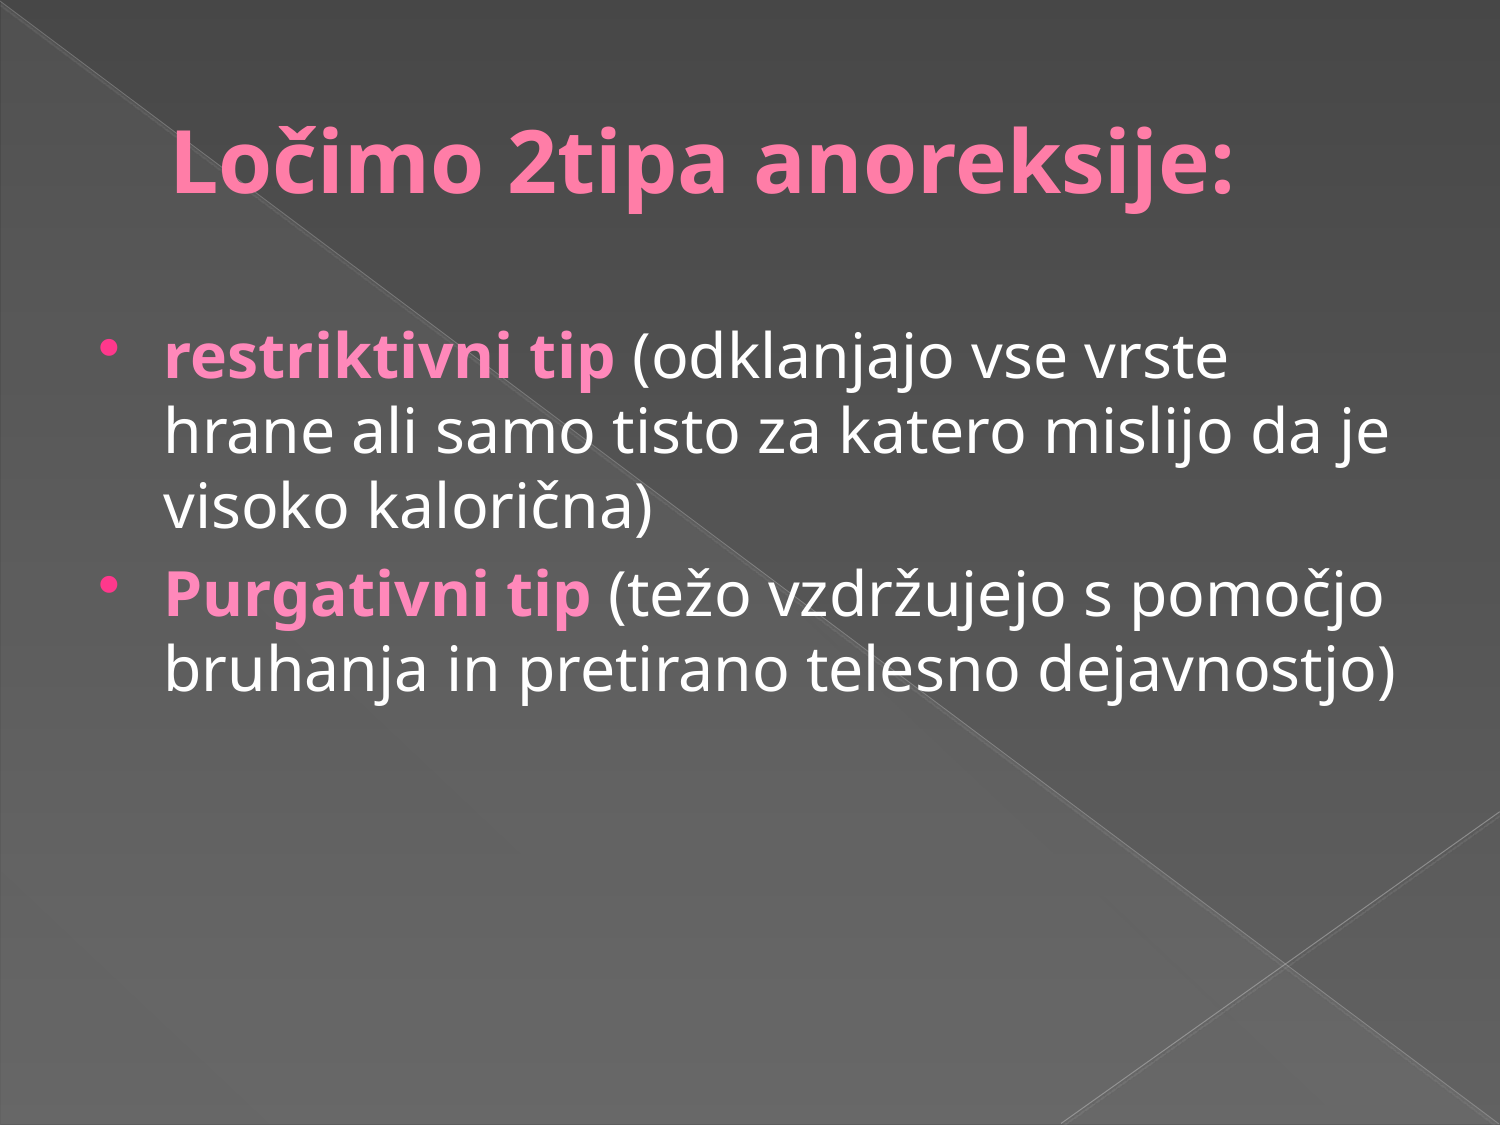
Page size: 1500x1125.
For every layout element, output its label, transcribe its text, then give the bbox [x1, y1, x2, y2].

list restriktivni tip (odklanjajo vse vrste hrane ali samo tisto za katero mislijo da je visoko kalorična) Purgativni tip (težo vzdržujejo s pomočjo bruhanja in pretirano telesno dejavnostjo) [75, 308, 1425, 1059]
title Ločimo 2tipa anoreksije: [75, 43, 1425, 274]
